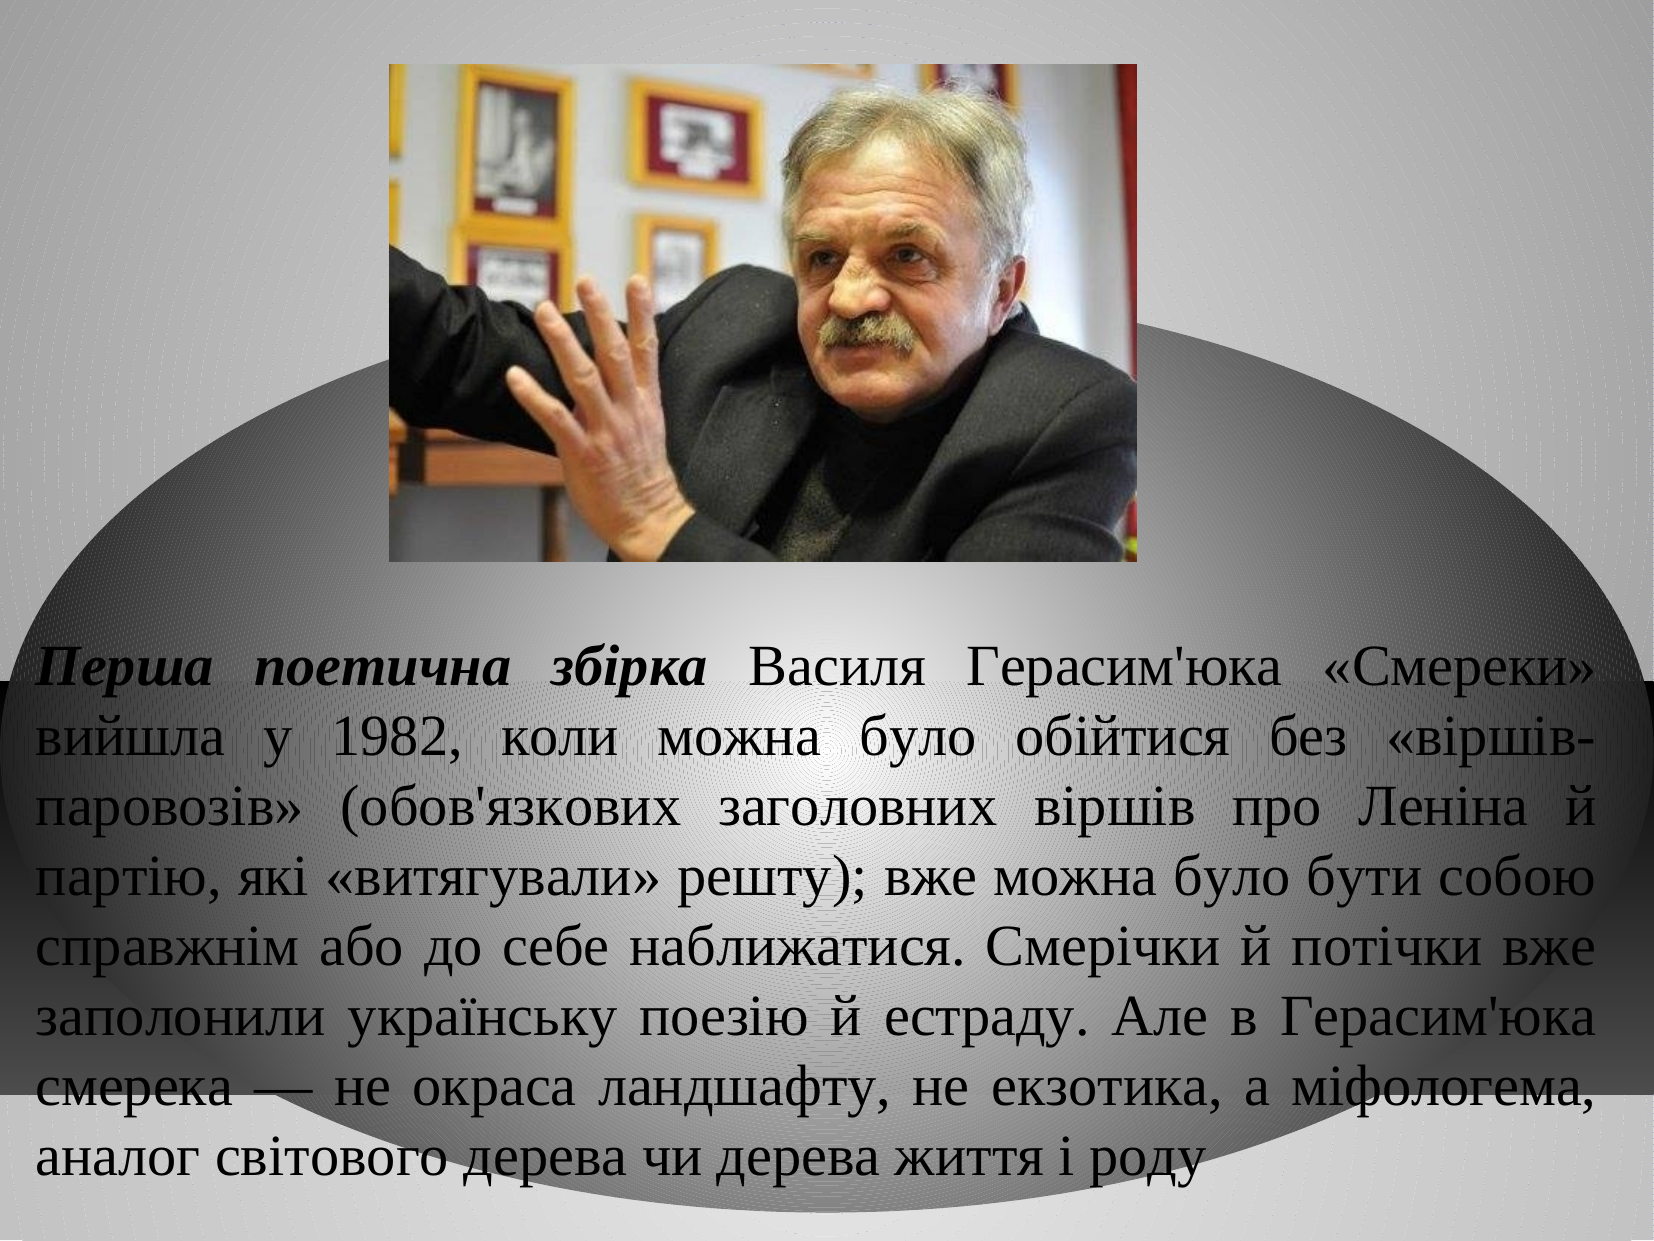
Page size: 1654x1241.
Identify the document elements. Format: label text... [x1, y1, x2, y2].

picture [389, 64, 1137, 562]
text_box Перша поетична збірка Василя Герасим'юка «Смереки» вийшла у 1982, коли можна було обійтися без «віршів-паровозів» (обов'язкових заголовних віршів про Леніна й партію, які «витягували» решту); вже можна було бути собою справжнім або до себе наближатися. Смерічки й потічки вже заполонили українську поезію й естраду. Але в Герасим'юка смерека — не окраса ландшафту, не екзотика, а міфологема, аналог світового дерева чи дерева життя і роду [20, 620, 1628, 1201]
